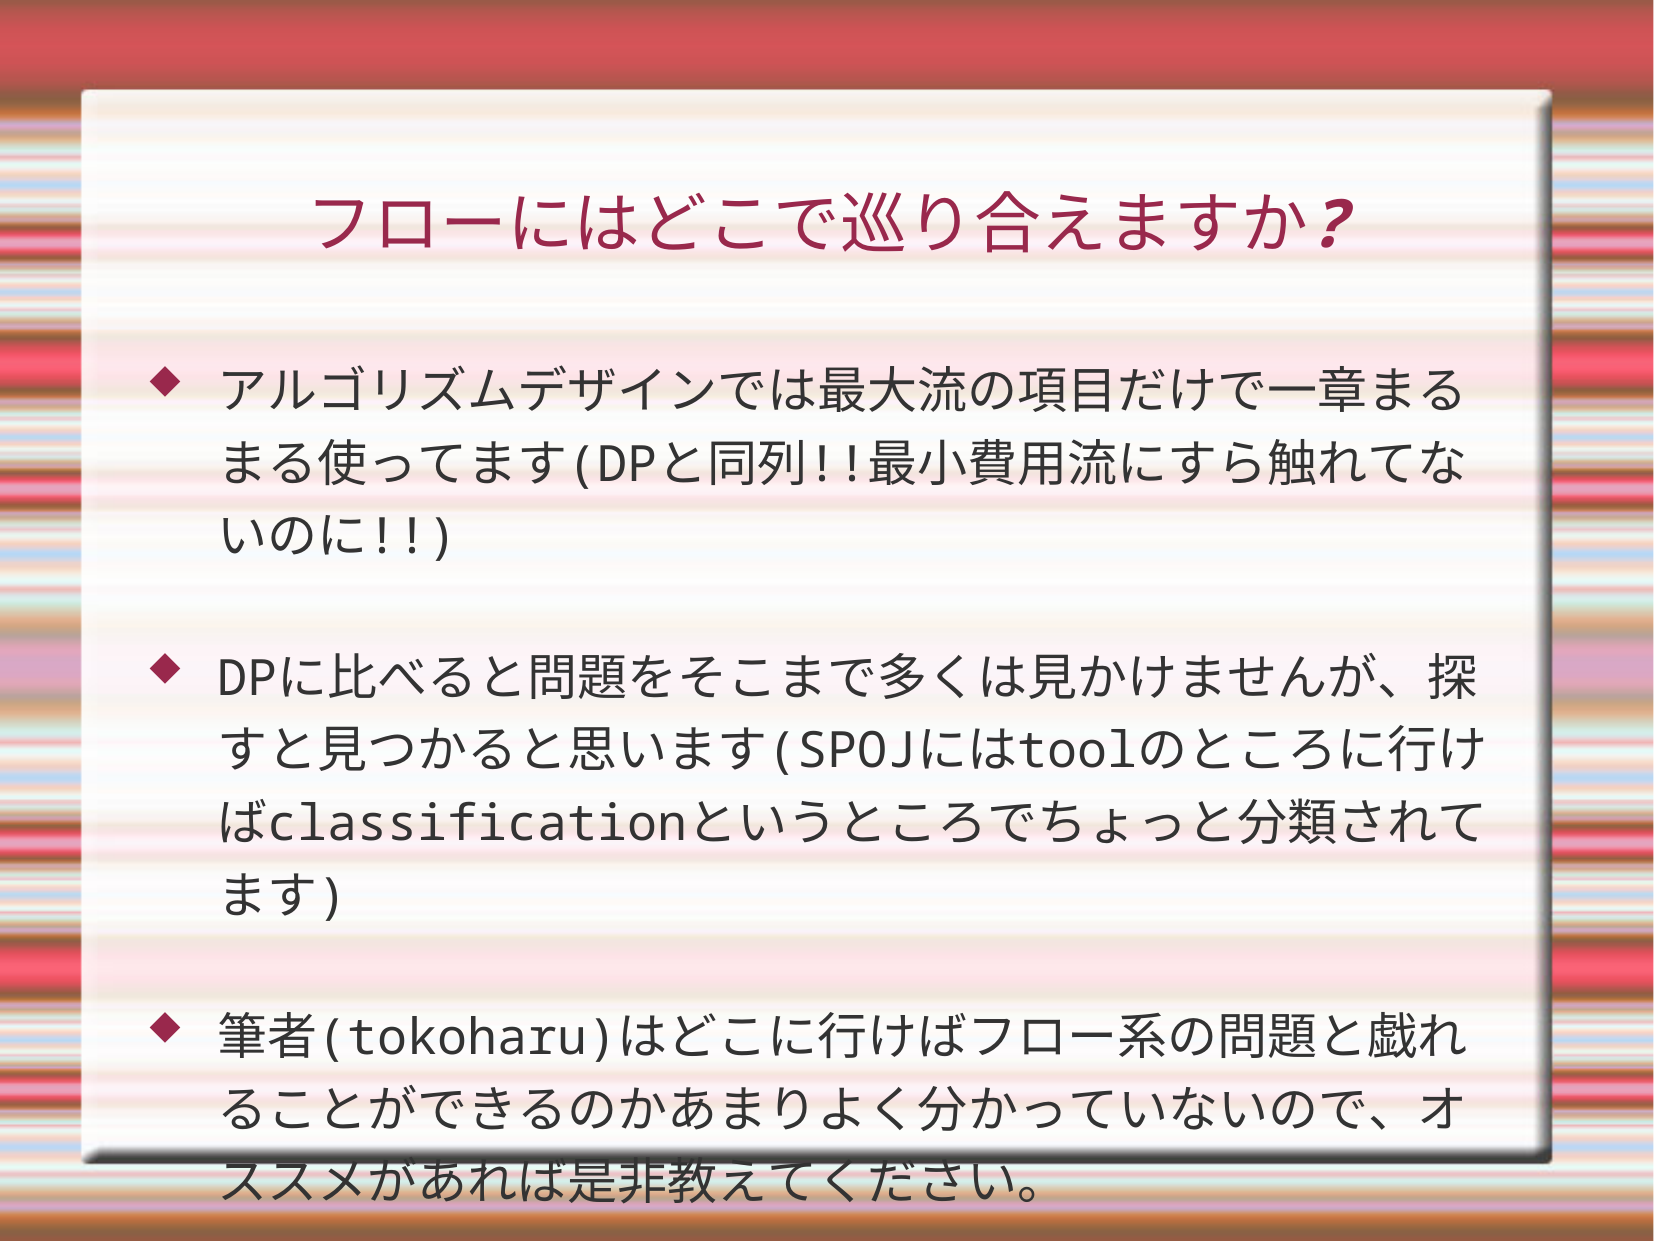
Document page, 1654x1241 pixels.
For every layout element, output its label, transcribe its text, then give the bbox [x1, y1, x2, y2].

list アルゴリズムデザインでは最大流の項目だけで一章まるまる使ってます(DPと同列!!最小費用流にすら触れてないのに!!) DPに比べると問題をそこまで多くは見かけませんが、探すと見つかると思います(SPOJにはtoolのところに行けばclassificationというところでちょっと分類されてます) 筆者(tokoharu)はどこに行けばフロー系の問題と戯れることができるのかあまりよく分かっていないので、オススメがあれば是非教えてください。 [134, 350, 1516, 1132]
title フローにはどこで巡り合えますか? [121, 114, 1534, 322]
picture [0, 0, 1654, 1241]
